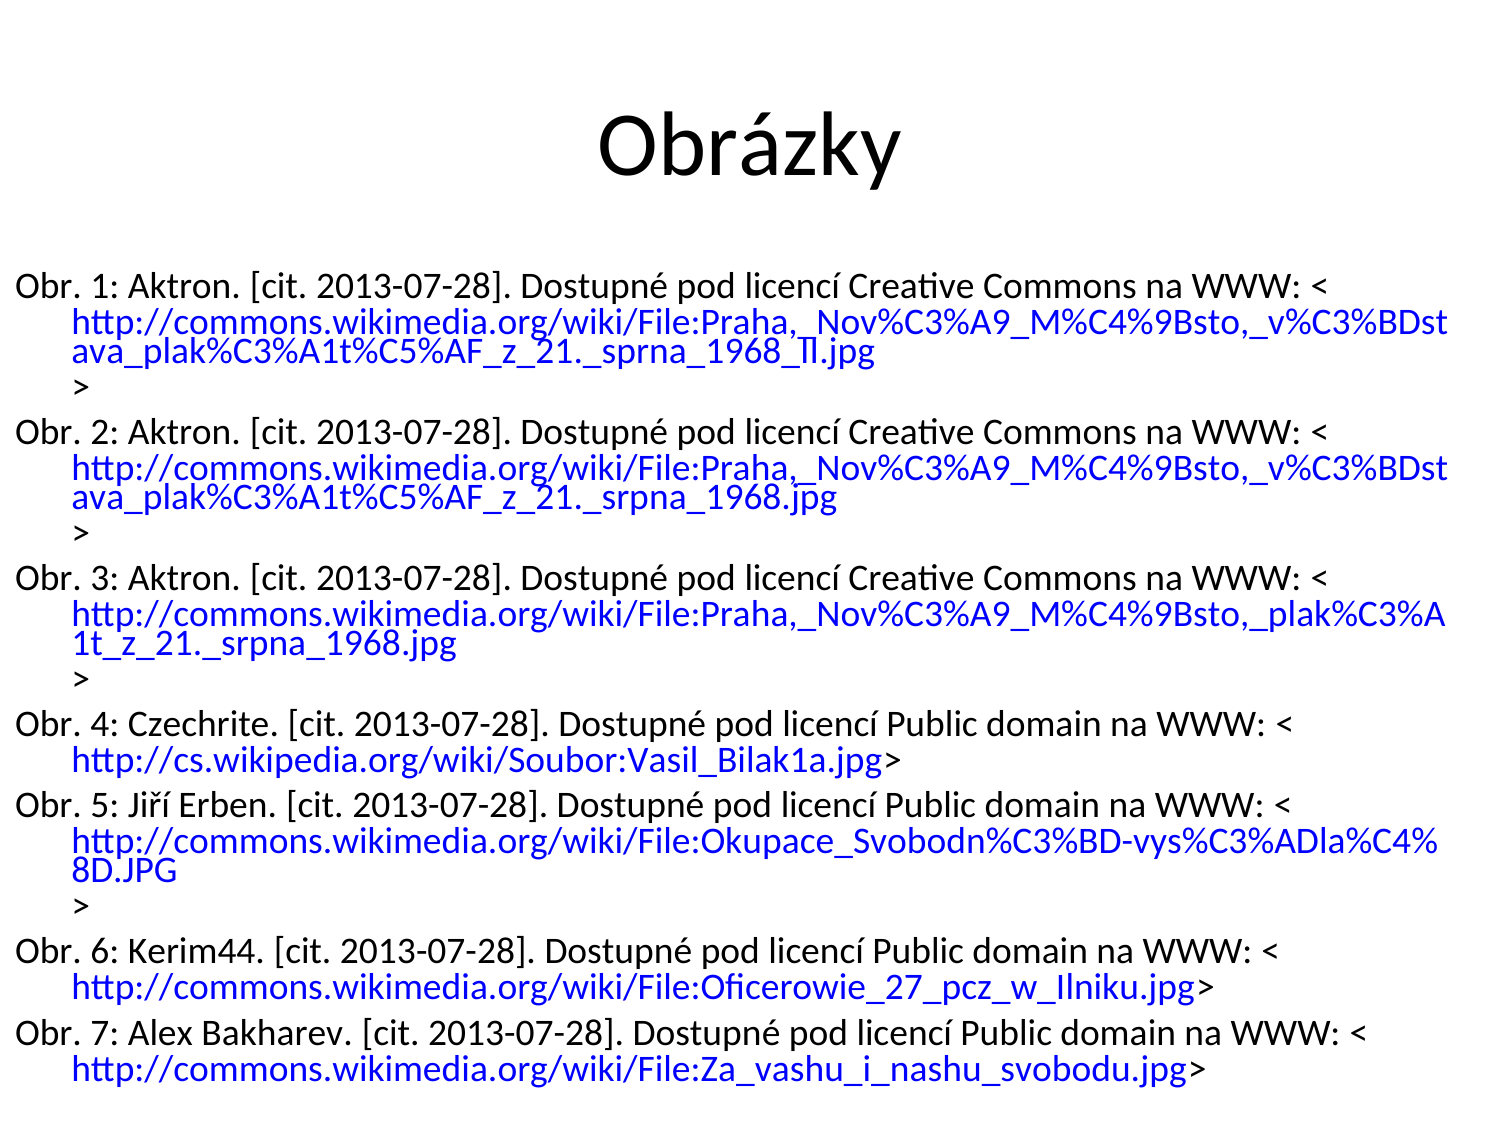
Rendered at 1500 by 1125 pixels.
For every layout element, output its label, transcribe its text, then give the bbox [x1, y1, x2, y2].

list Obr. 1: Aktron. [cit. 2013-07-28]. Dostupné pod licencí Creative Commons na WWW: <http://commons.wikimedia.org/wiki/File:Praha,_Nov%C3%A9_M%C4%9Bsto,_v%C3%BDstava_plak%C3%A1t%C5%AF_z_21._sprna_1968_II.jpg> Obr. 2: Aktron. [cit. 2013-07-28]. Dostupné pod licencí Creative Commons na WWW: <http://commons.wikimedia.org/wiki/File:Praha,_Nov%C3%A9_M%C4%9Bsto,_v%C3%BDstava_plak%C3%A1t%C5%AF_z_21._srpna_1968.jpg> Obr. 3: Aktron. [cit. 2013-07-28]. Dostupné pod licencí Creative Commons na WWW: <http://commons.wikimedia.org/wiki/File:Praha,_Nov%C3%A9_M%C4%9Bsto,_plak%C3%A1t_z_21._srpna_1968.jpg> Obr. 4: Czechrite. [cit. 2013-07-28]. Dostupné pod licencí Public domain na WWW: <http://cs.wikipedia.org/wiki/Soubor:Vasil_Bilak1a.jpg> Obr. 5: Jiří Erben. [cit. 2013-07-28]. Dostupné pod licencí Public domain na WWW: <http://commons.wikimedia.org/wiki/File:Okupace_Svobodn%C3%BD-vys%C3%ADla%C4%8D.JPG> Obr. 6: Kerim44. [cit. 2013-07-28]. Dostupné pod licencí Public domain na WWW: <http://commons.wikimedia.org/wiki/File:Oficerowie_27_pcz_w_Ilniku.jpg> Obr. 7: Alex Bakharev. [cit. 2013-07-28]. Dostupné pod licencí Public domain na WWW: <http://commons.wikimedia.org/wiki/File:Za_vashu_i_nashu_svobodu.jpg> [0, 262, 1471, 1125]
title Obrázky [75, 45, 1426, 233]
